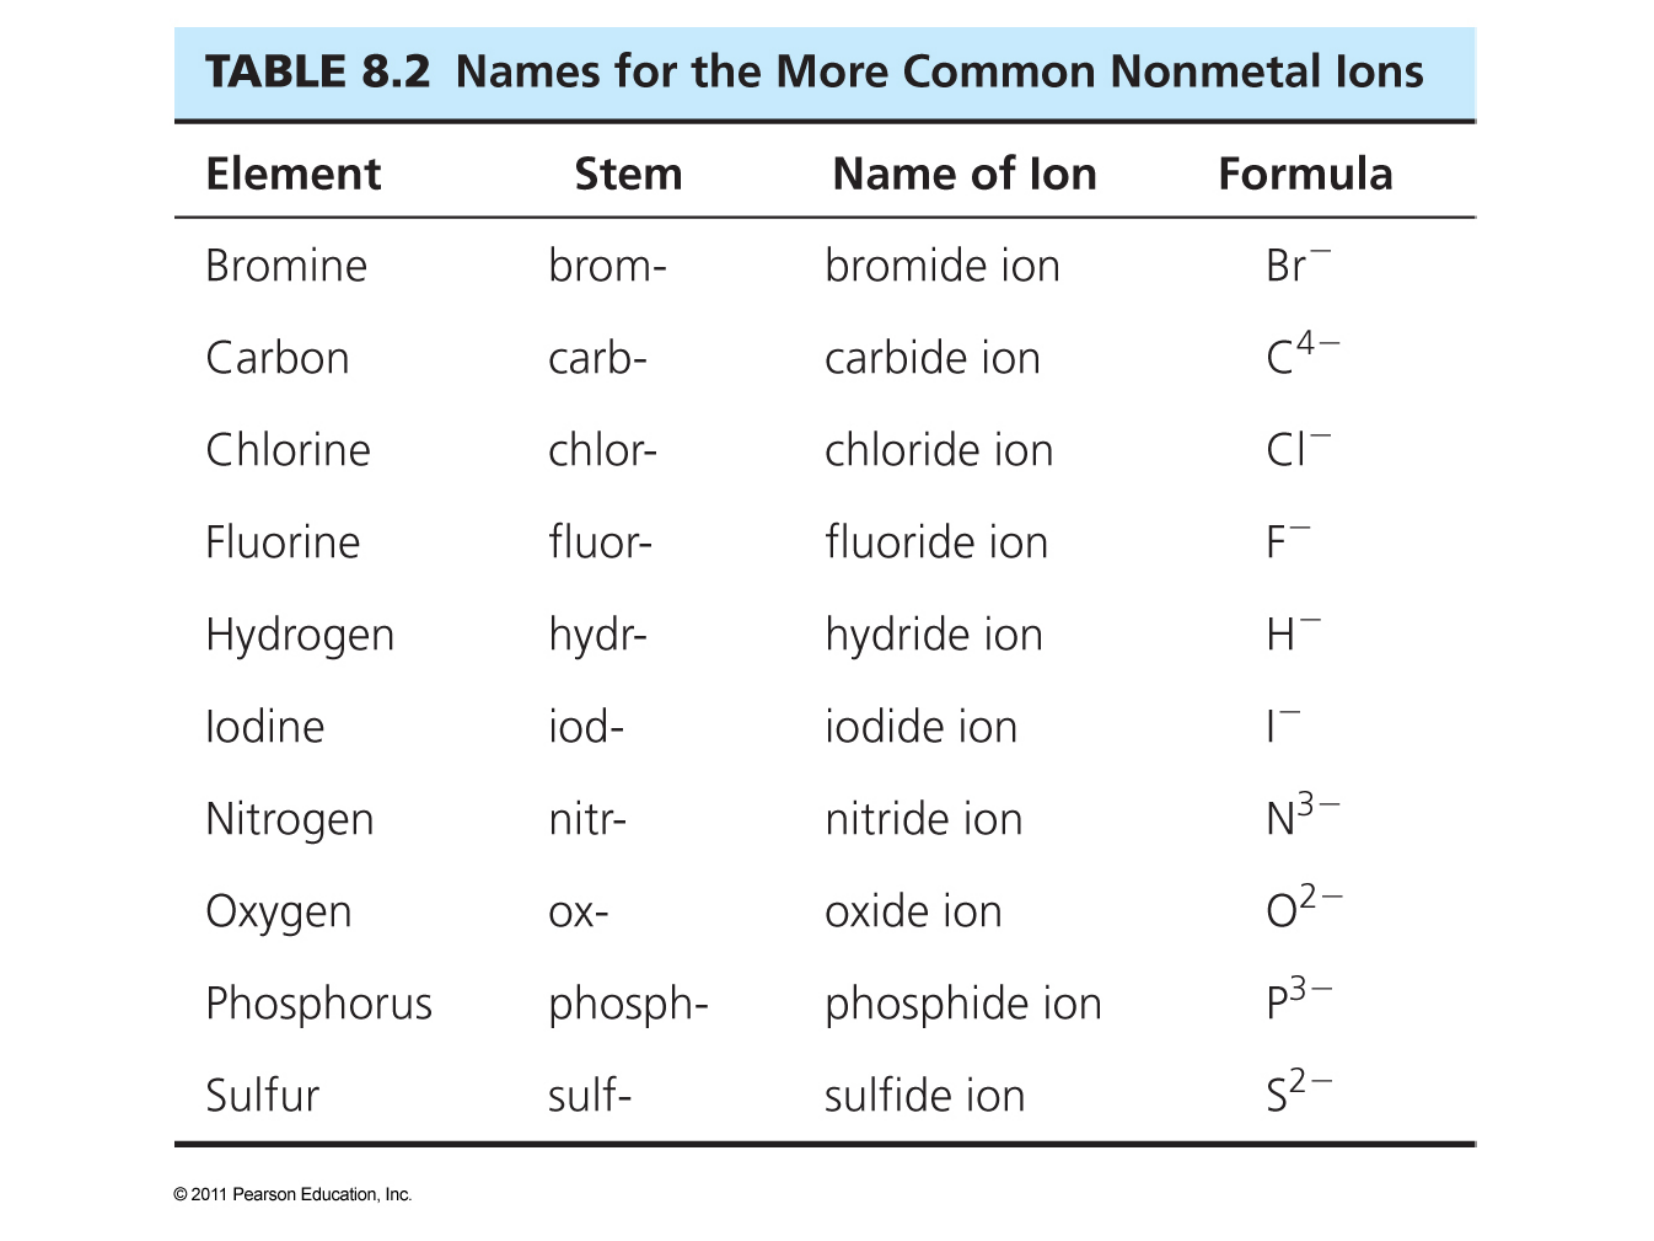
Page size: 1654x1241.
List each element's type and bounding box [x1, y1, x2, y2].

picture [150, 0, 1503, 1241]
